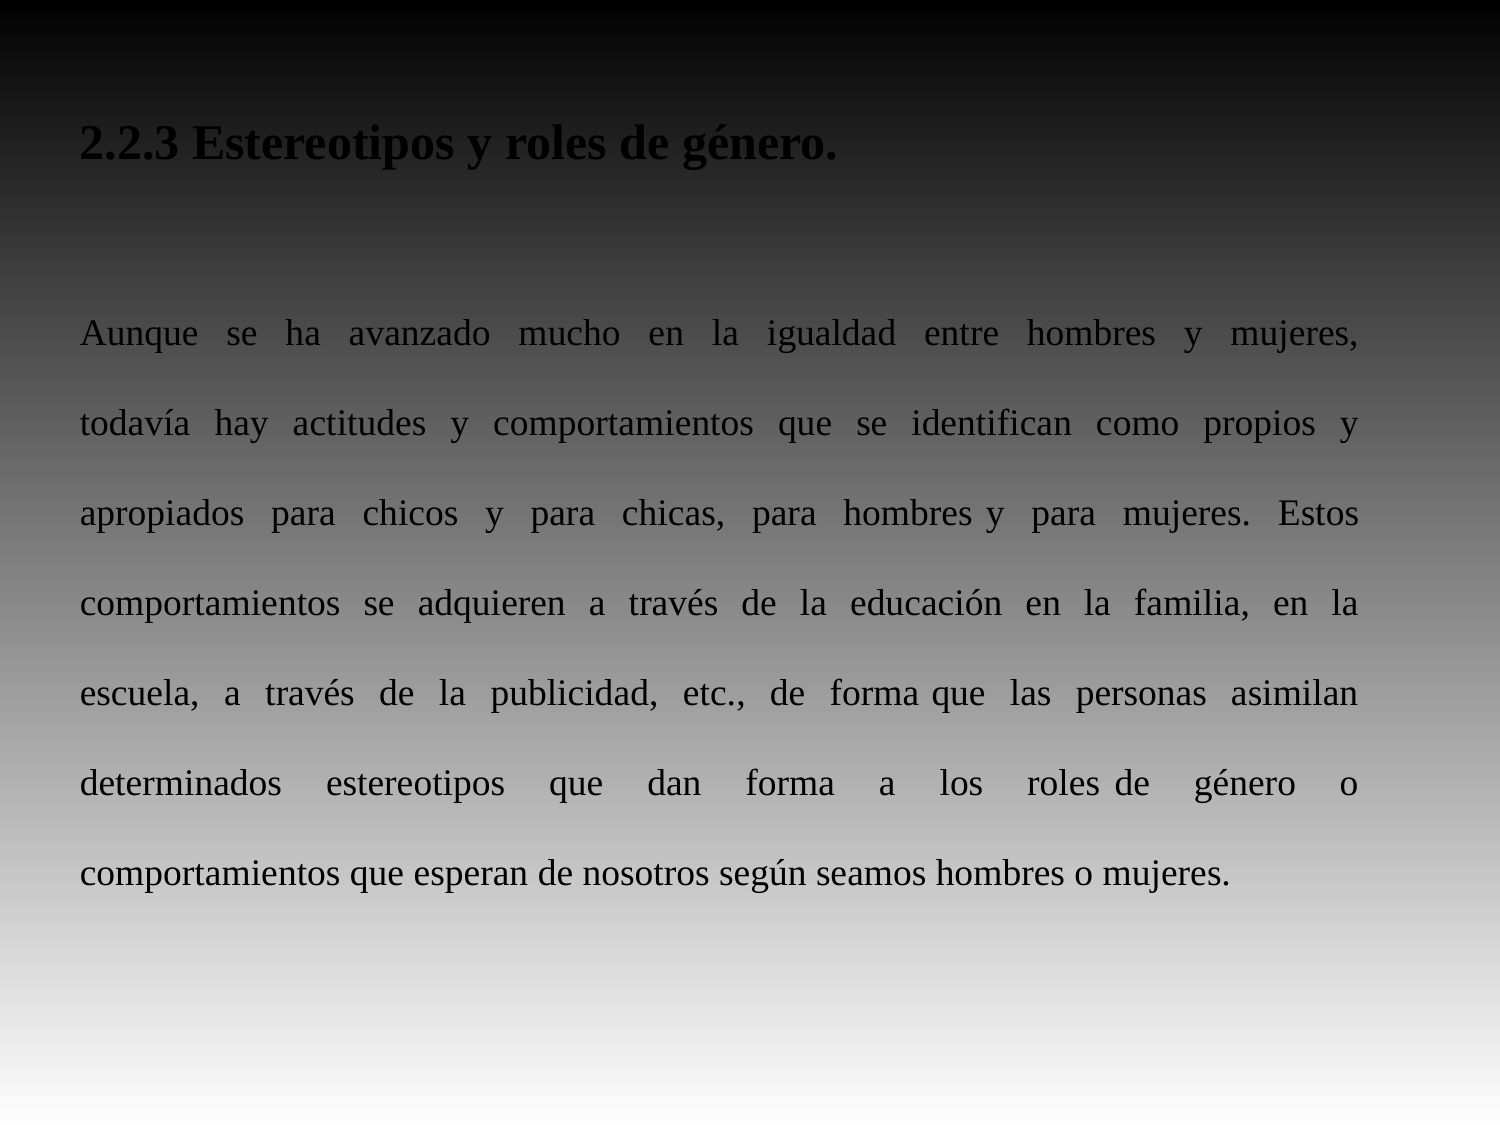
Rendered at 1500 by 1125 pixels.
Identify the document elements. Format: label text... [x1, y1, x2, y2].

subtitle 2.2.3 Estereotipos y roles de género. [64, 101, 1376, 185]
text_box Aunque se ha avanzado mucho en la igualdad entre hombres y mujeres, todavía hay actitudes y comportamientos que se identifican como propios y apropiados para chicos y para chicas, para hombres y para mujeres. Estos comportamientos se adquieren a través de la educación en la familia, en la escuela, a través de la publicidad, etc., de forma que las personas asimilan determinados estereotipos que dan forma a los roles de género o comportamientos que esperan de nosotros según seamos hombres o mujeres. [64, 255, 1376, 905]
